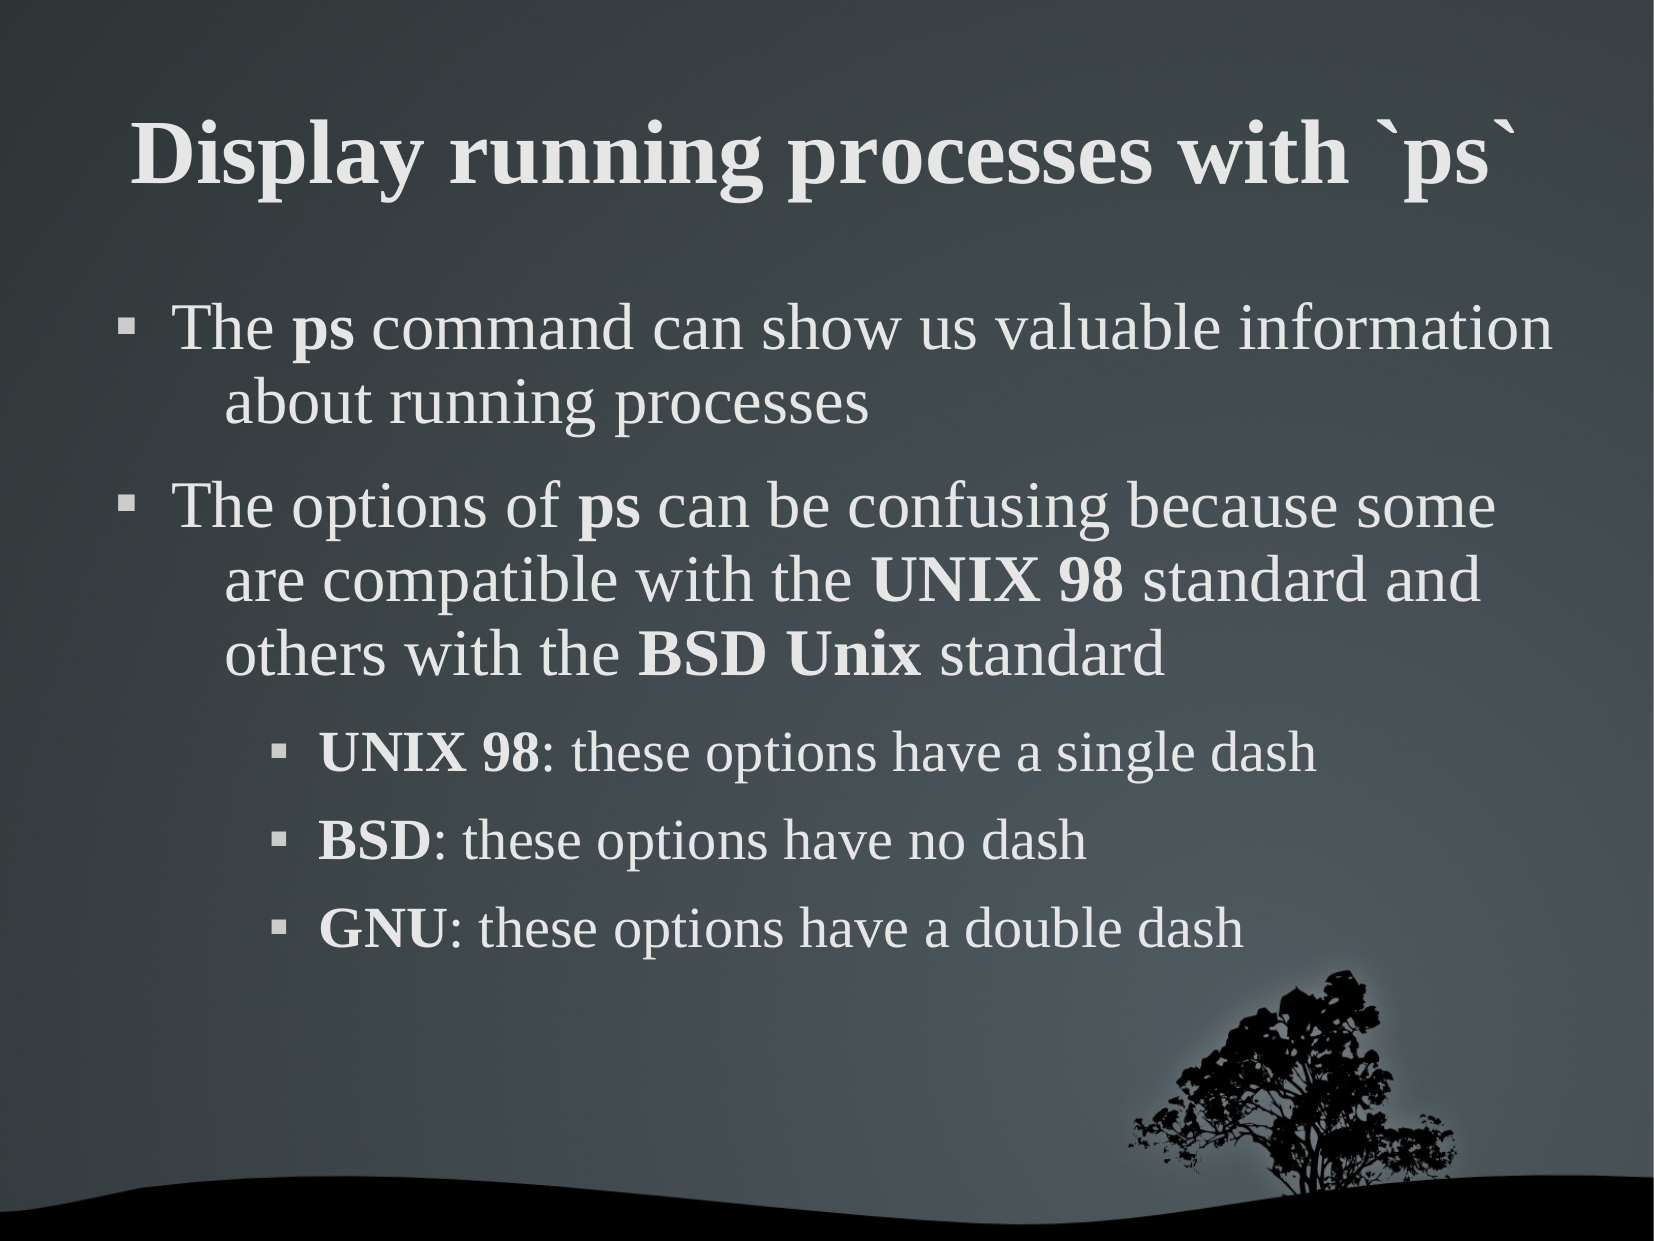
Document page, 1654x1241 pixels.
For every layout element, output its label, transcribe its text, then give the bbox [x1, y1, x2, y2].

list The ps command can show us valuable information about running processes The options of ps can be confusing because some are compatible with the UNIX 98 standard and others with the BSD Unix standard UNIX 98: these options have a single dash BSD: these options have no dash GNU: these options have a double dash [82, 290, 1571, 1109]
title Display running processes with `ps` [82, 49, 1571, 257]
picture [0, 0, 1654, 1241]
